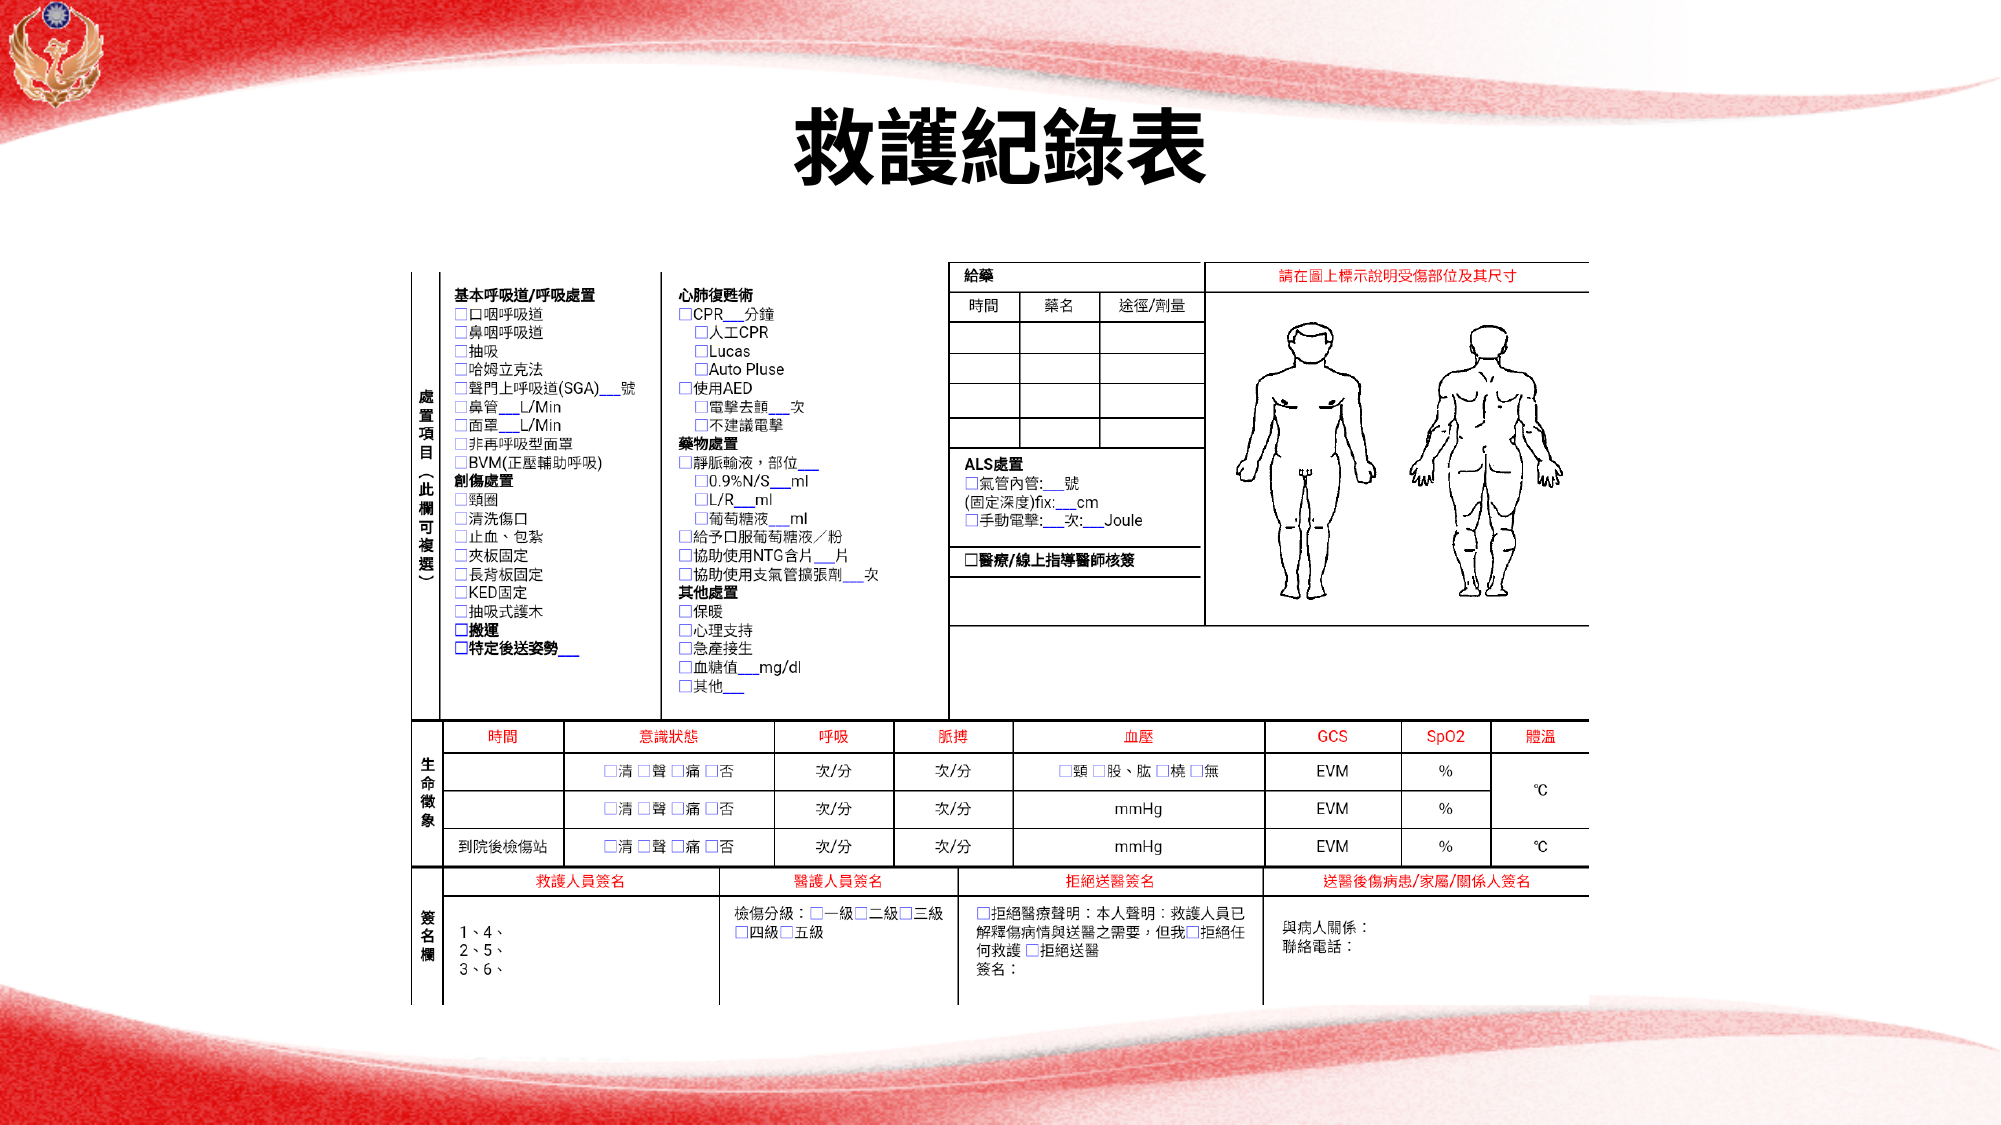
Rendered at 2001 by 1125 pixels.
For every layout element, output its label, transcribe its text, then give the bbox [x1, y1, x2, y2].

picture [0, 0, 2001, 1125]
title 救護紀錄表 [119, 57, 1883, 233]
